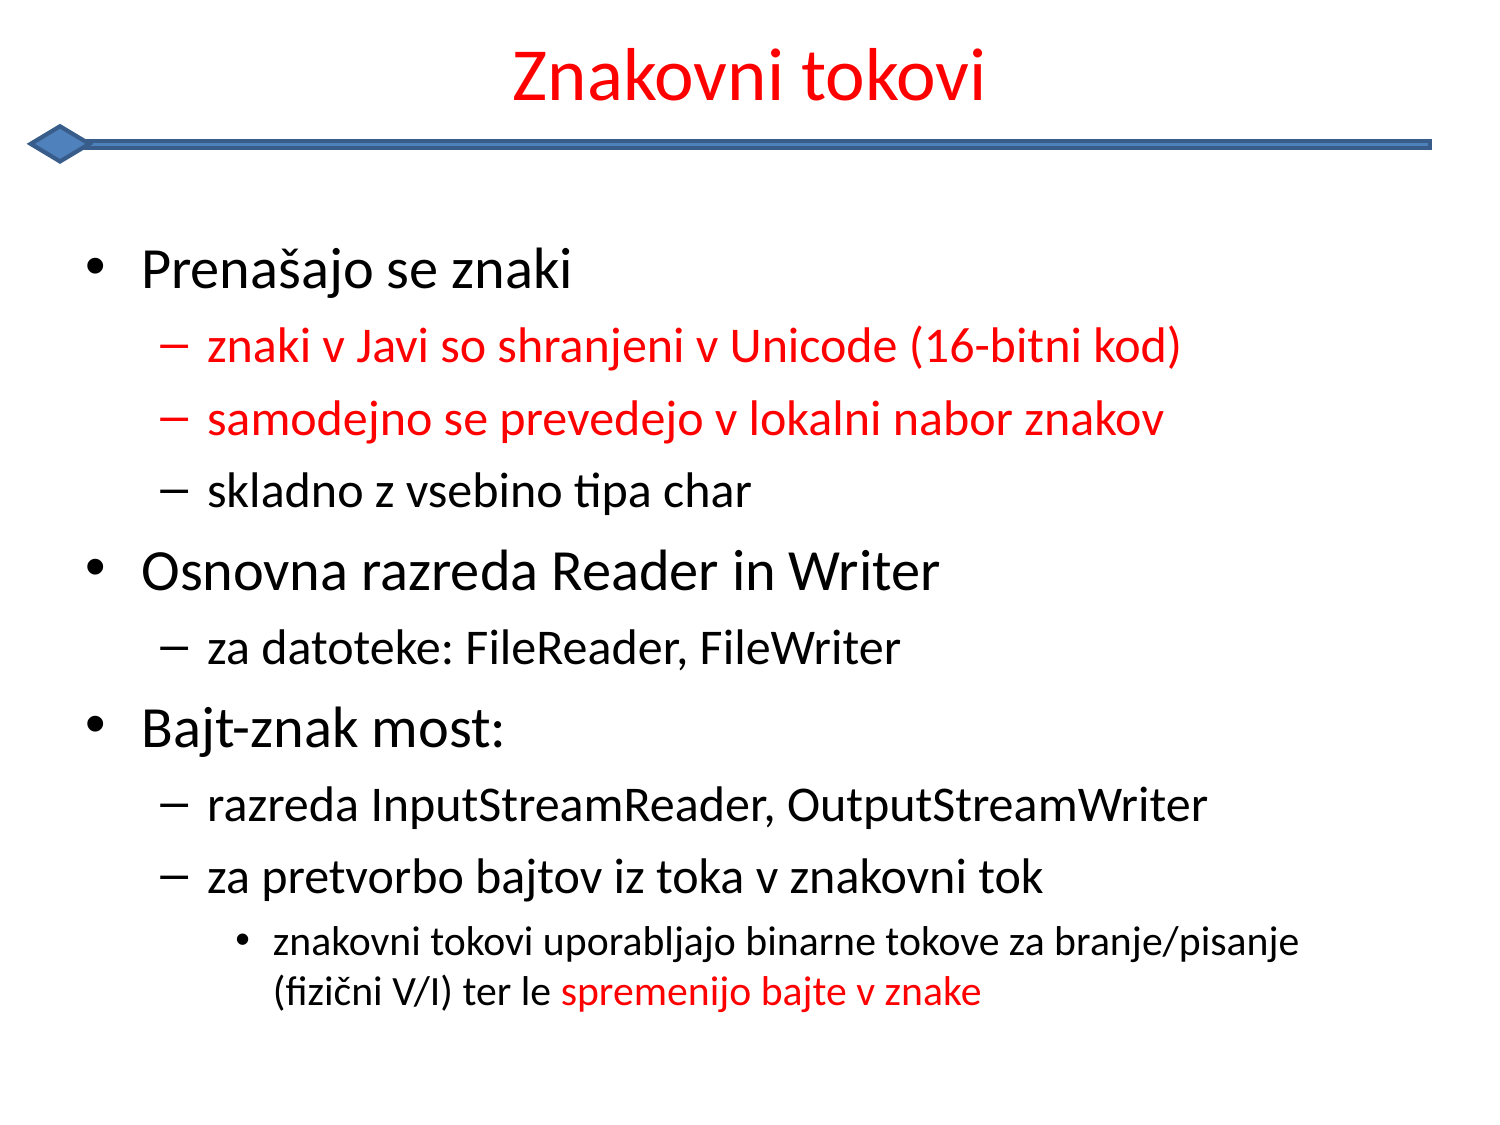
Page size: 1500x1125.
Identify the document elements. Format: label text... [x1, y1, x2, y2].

title Znakovni tokovi [0, 0, 1500, 141]
list Prenašajo se znaki znaki v Javi so shranjeni v Unicode (16-bitni kod) samodejno se prevedejo v lokalni nabor znakov skladno z vsebino tipa char Osnovna razreda Reader in Writer za datoteke: FileReader, FileWriter Bajt-znak most: razreda InputStreamReader, OutputStreamWriter za pretvorbo bajtov iz toka v znakovni tok znakovni tokovi uporabljajo binarne tokove za branje/pisanje (fizični V/I) ter le spremenijo bajte v znake [70, 222, 1421, 1061]
